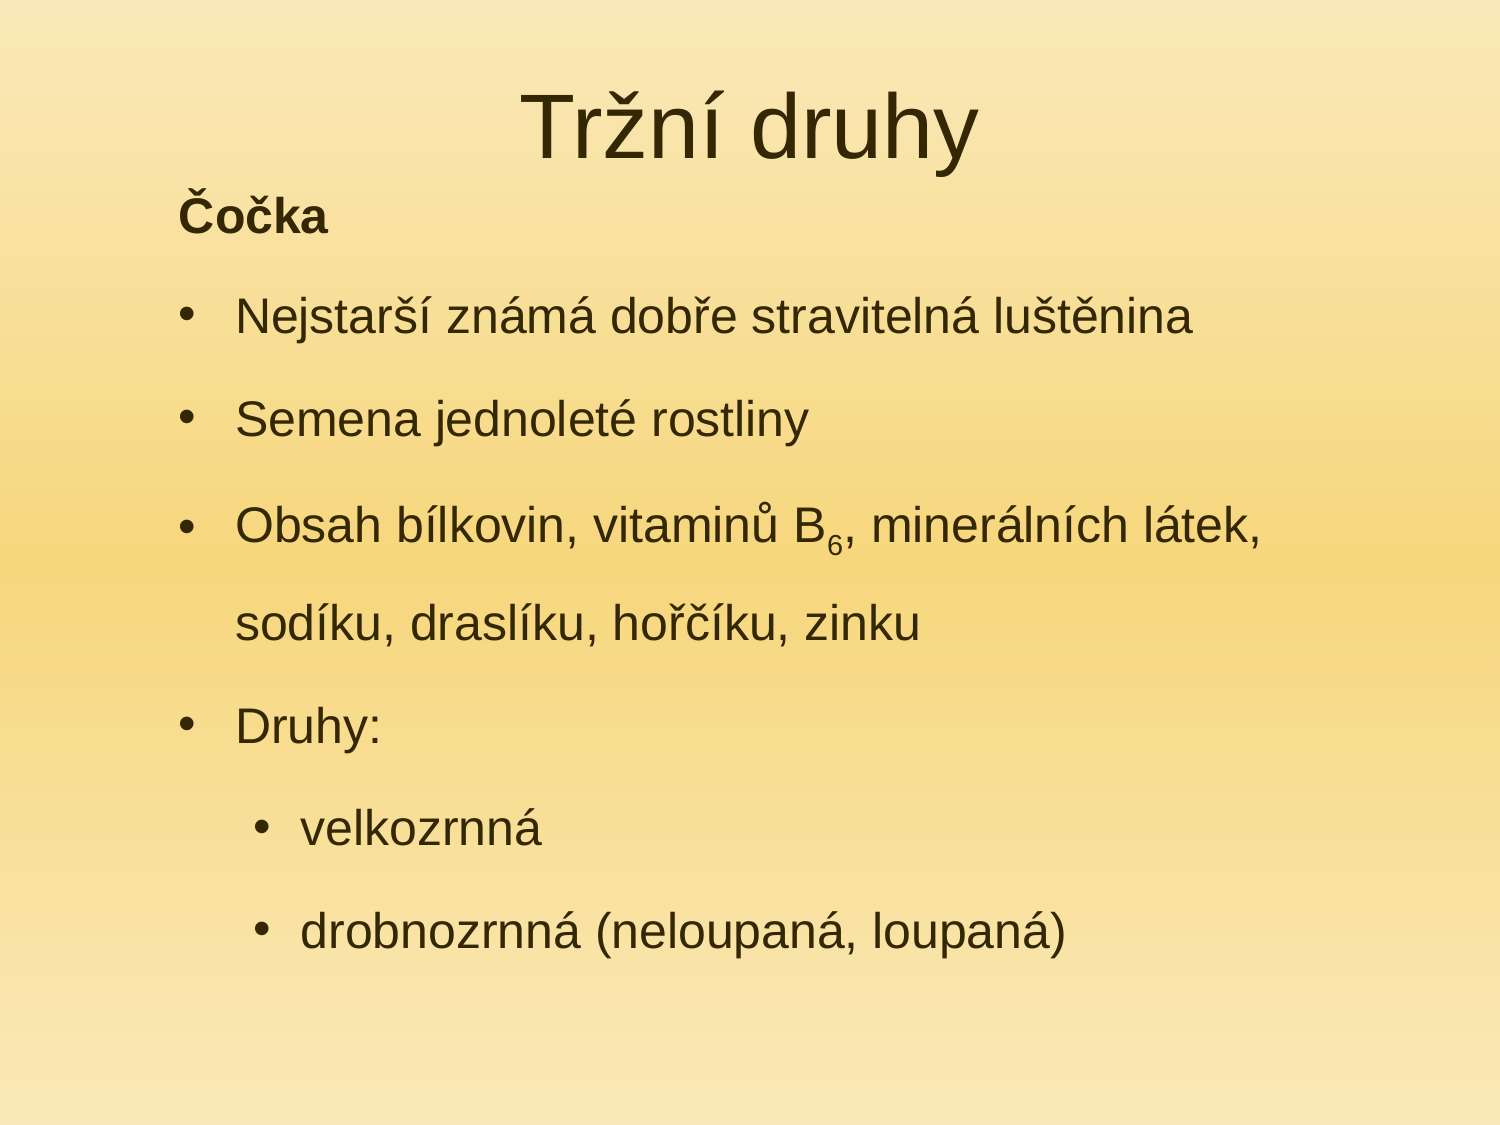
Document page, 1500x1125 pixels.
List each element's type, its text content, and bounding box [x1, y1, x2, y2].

list Čočka [164, 175, 792, 246]
list Nejstarší známá dobře stravitelná luštěnina Semena jednoleté rostliny Obsah bílkovin, vitaminů B6, minerálních látek, sodíku, draslíku, hořčíku, zinku Druhy: velkozrnná drobnozrnná (neloupaná, loupaná) [164, 246, 1426, 1090]
title Tržní druhy [75, 45, 1426, 200]
